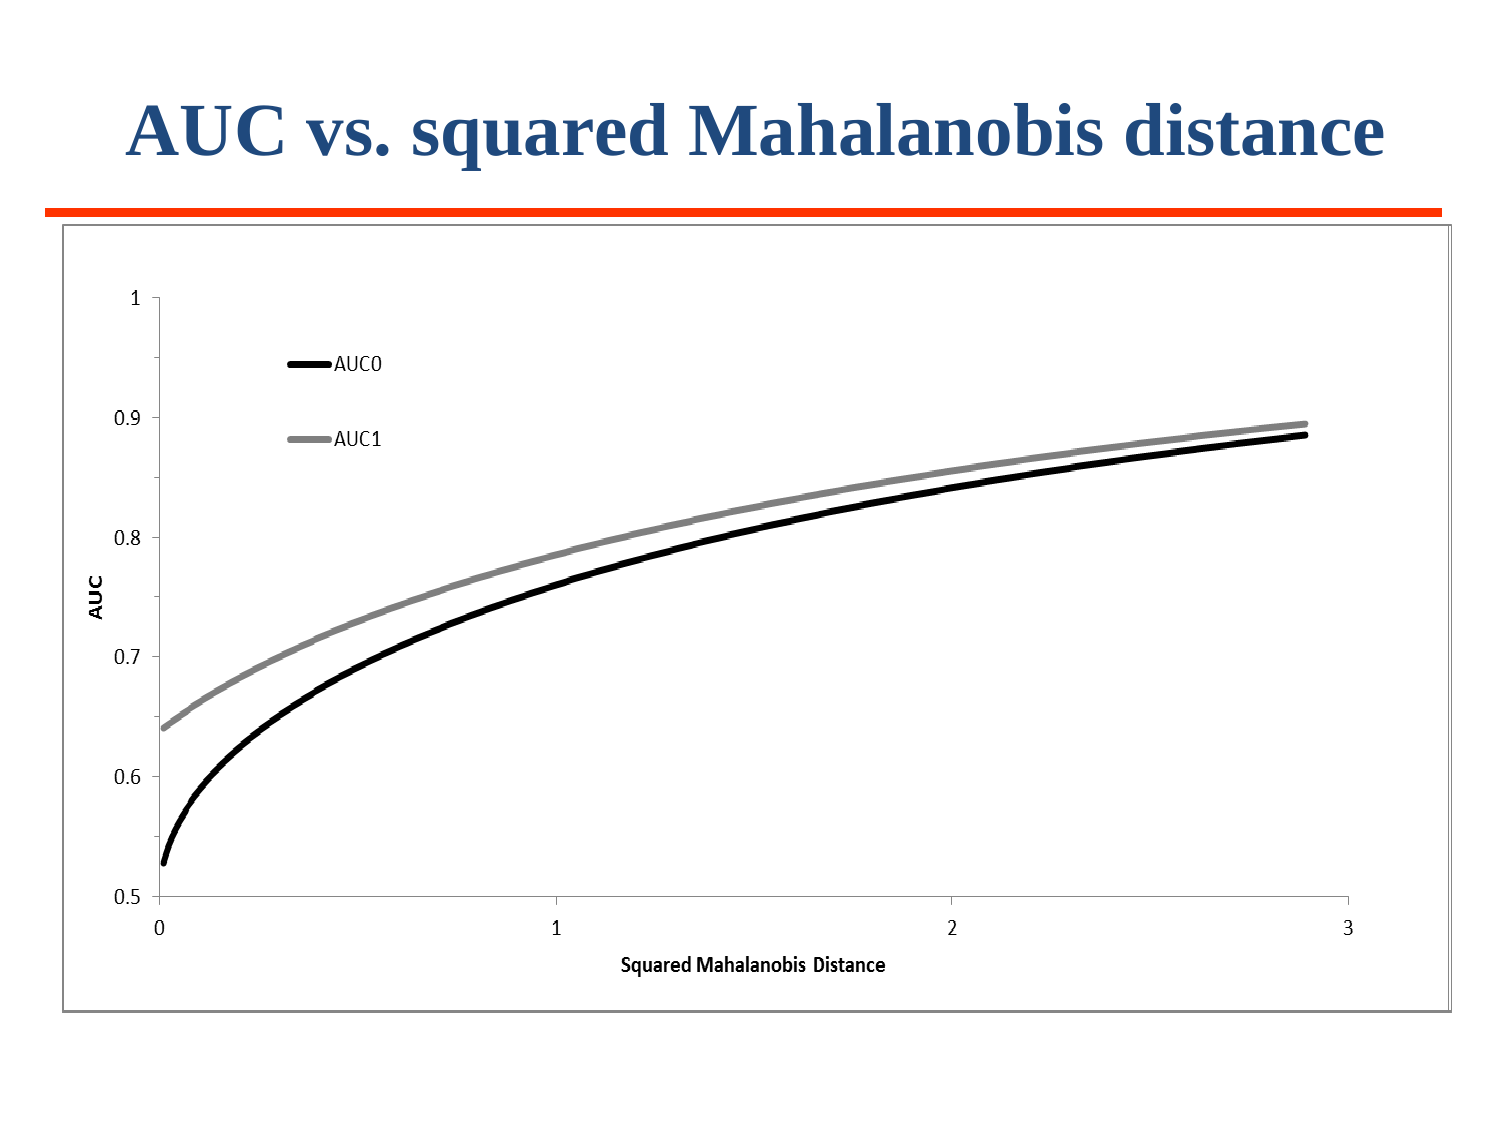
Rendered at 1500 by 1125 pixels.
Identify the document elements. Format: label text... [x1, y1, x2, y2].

picture [62, 224, 1452, 1013]
text_box AUC vs. squared Mahalanobis distance [99, 37, 1413, 208]
